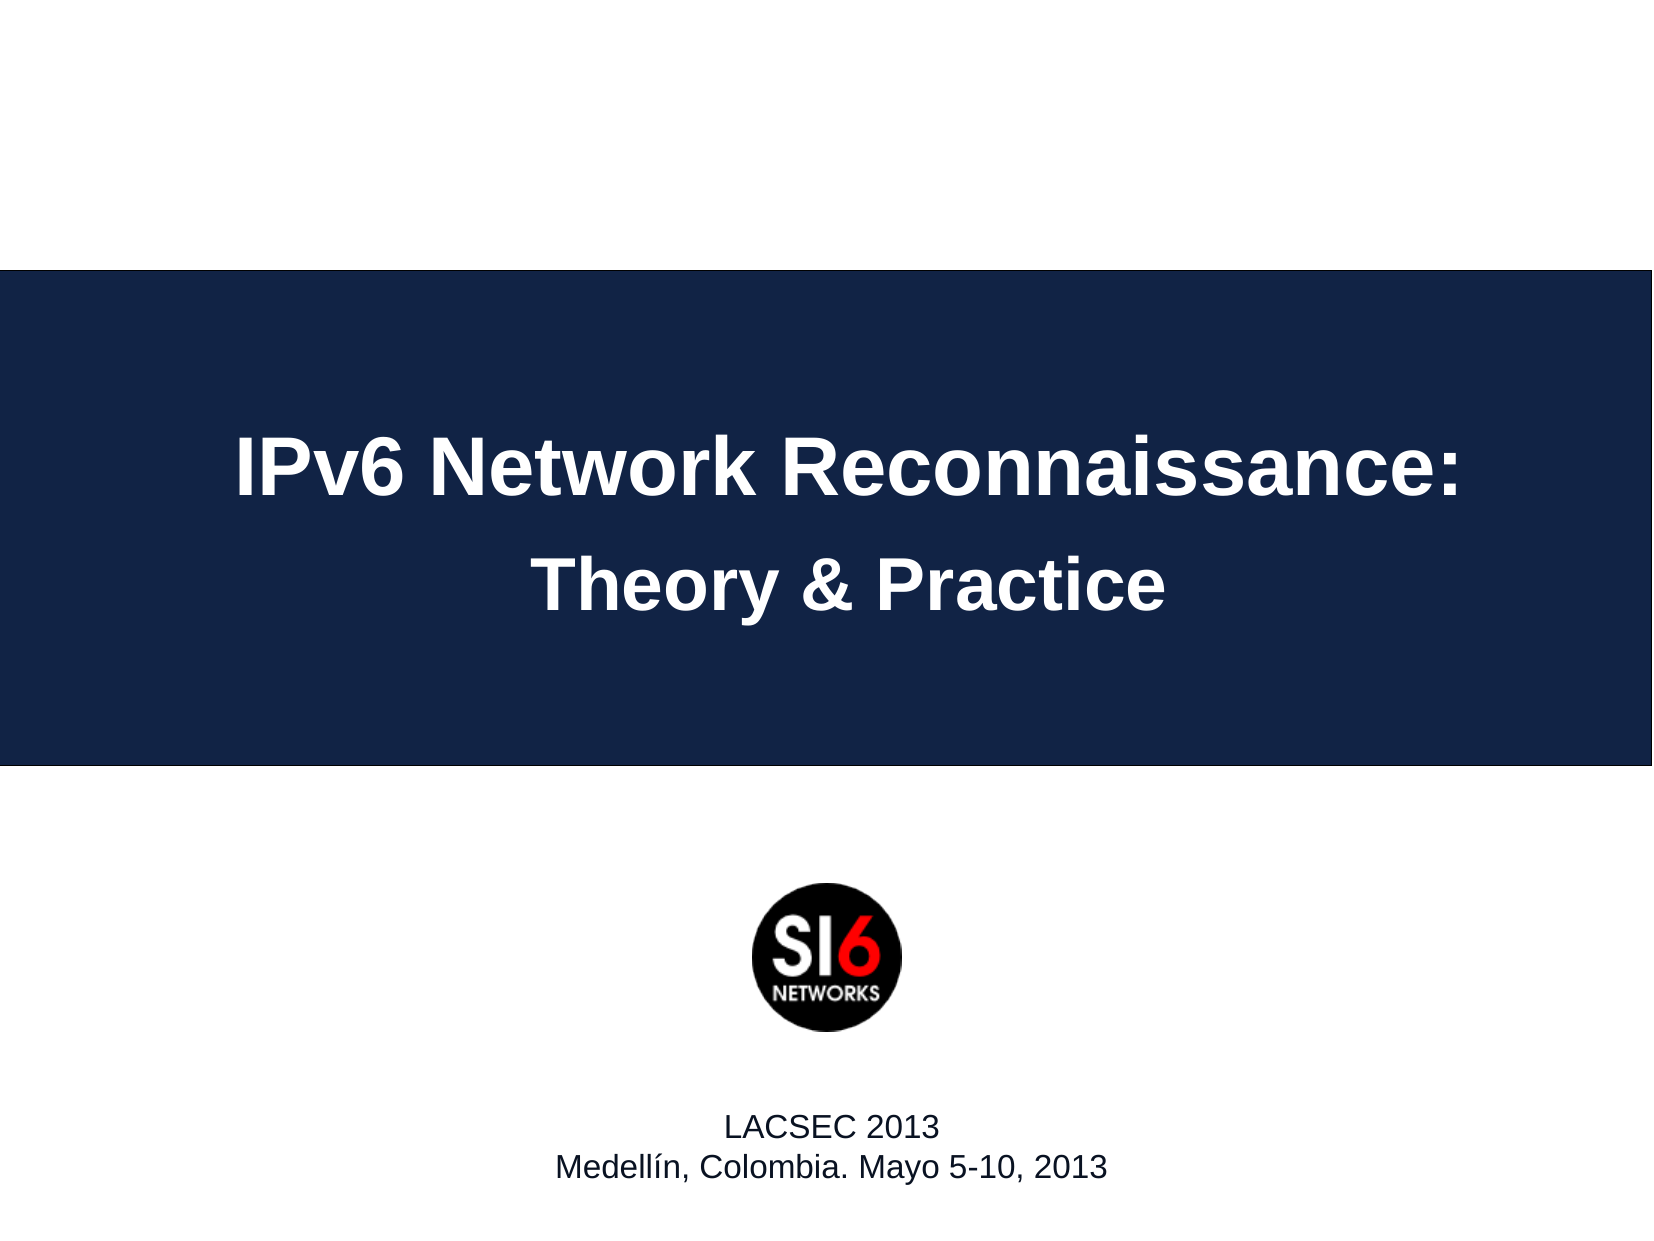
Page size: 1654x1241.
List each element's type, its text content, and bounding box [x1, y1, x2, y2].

list LACSEC 2013 Medellín, Colombia. Mayo 5-10, 2013 [331, 1108, 1262, 1214]
list IPv6 Network Reconnaissance: Theory & Practice [67, 420, 1561, 661]
picture [752, 883, 902, 1032]
